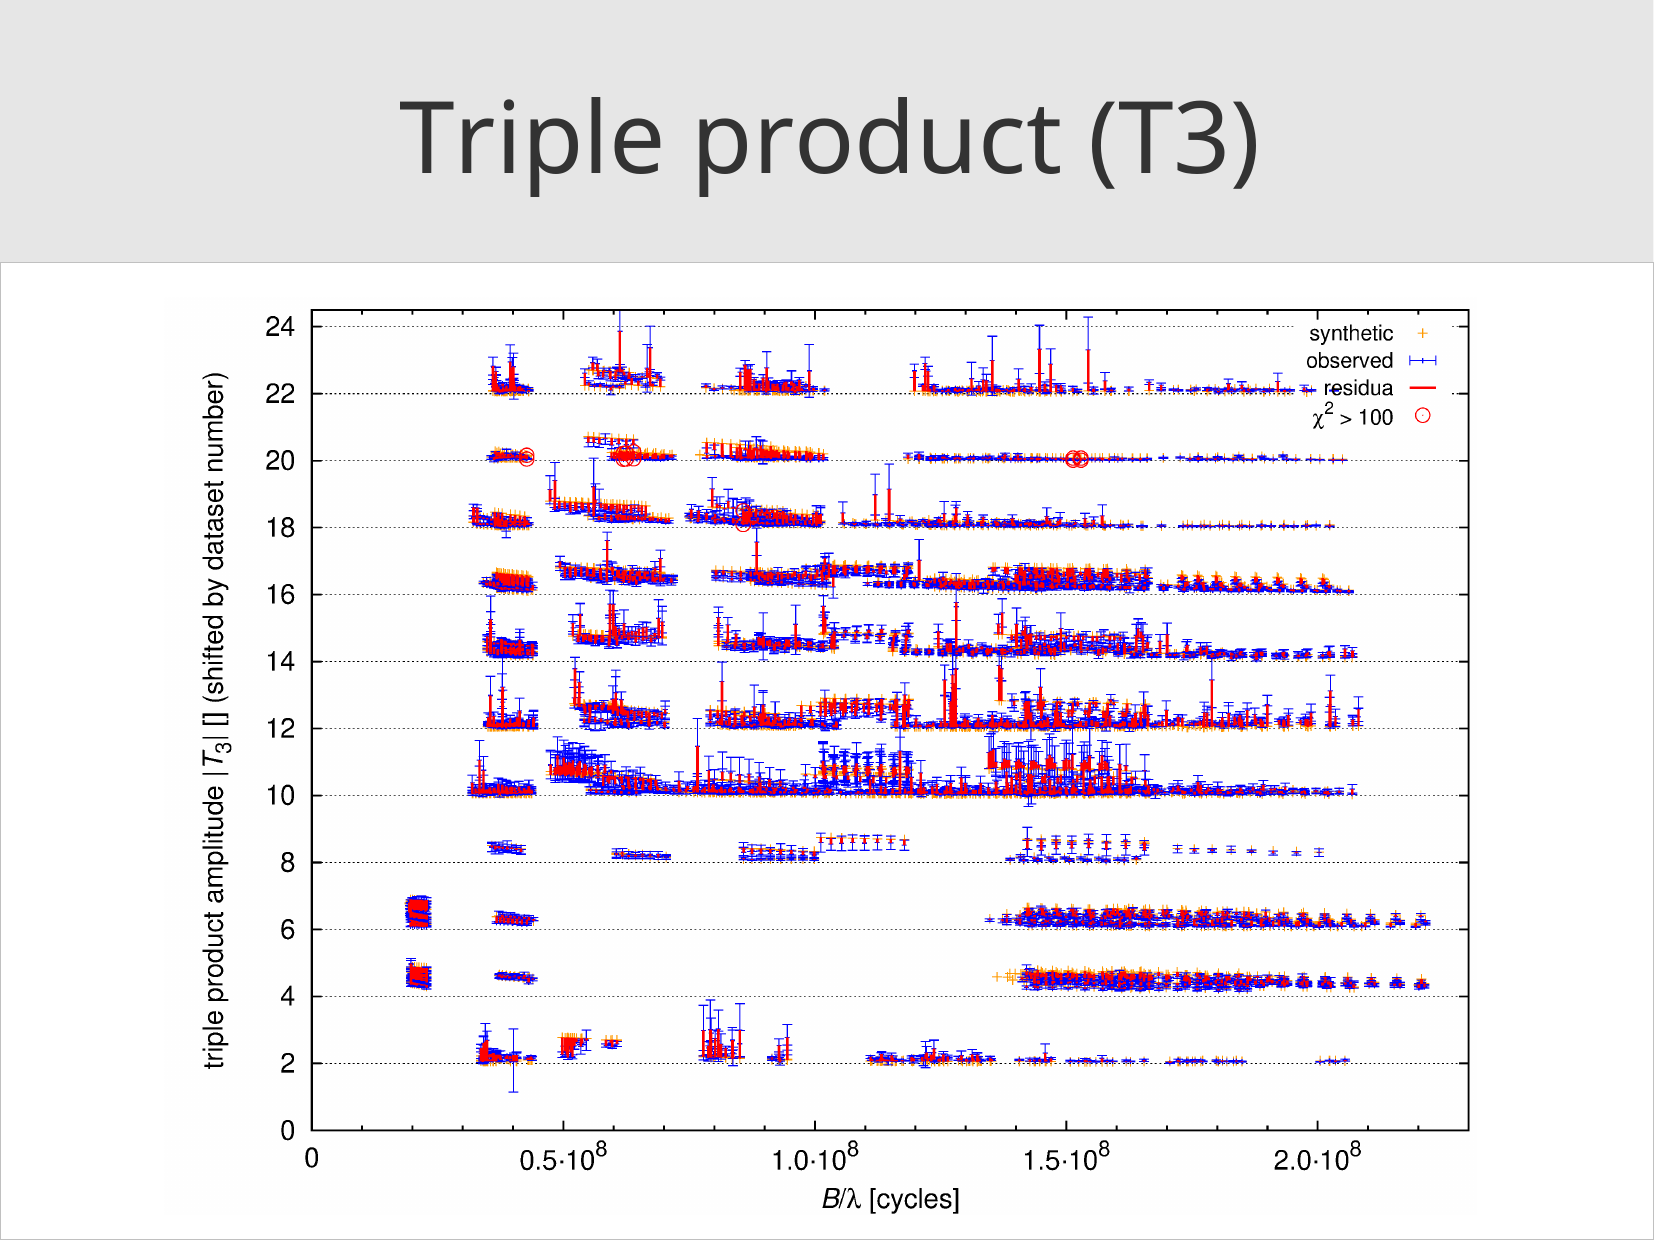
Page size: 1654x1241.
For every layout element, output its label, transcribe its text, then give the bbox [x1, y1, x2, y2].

title Triple product (T3) [124, 31, 1537, 239]
picture [164, 297, 1477, 1216]
